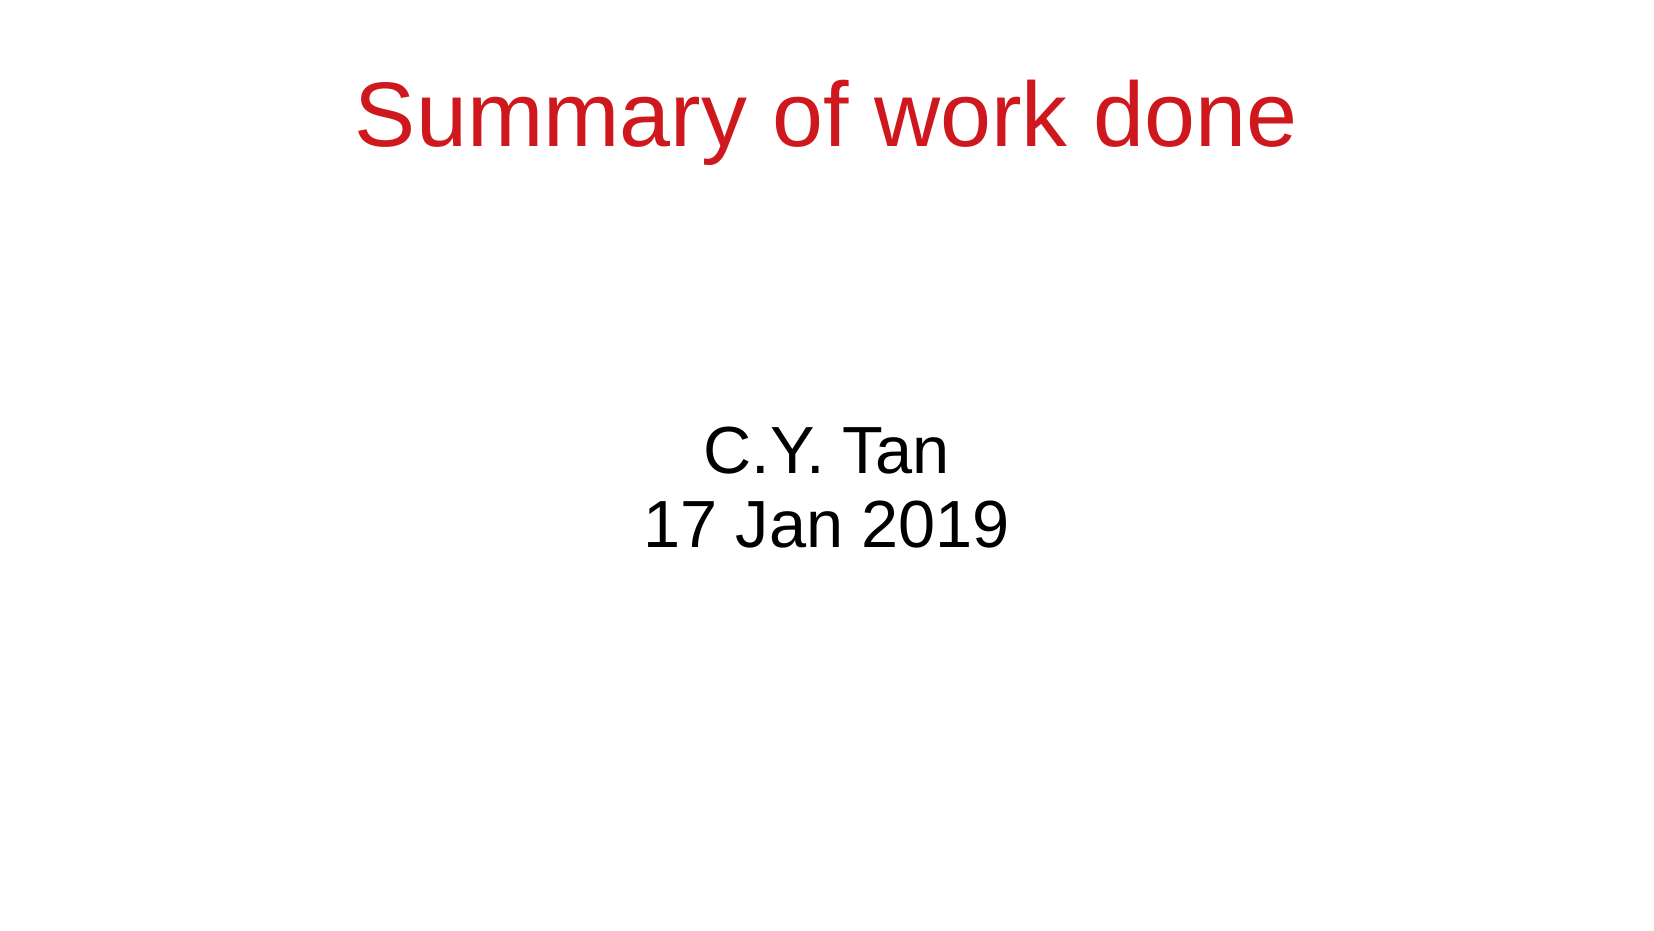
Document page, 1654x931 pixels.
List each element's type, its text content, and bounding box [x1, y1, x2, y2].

subtitle C.Y. Tan 17 Jan 2019 [82, 217, 1571, 758]
title Summary of work done [82, 37, 1571, 193]
